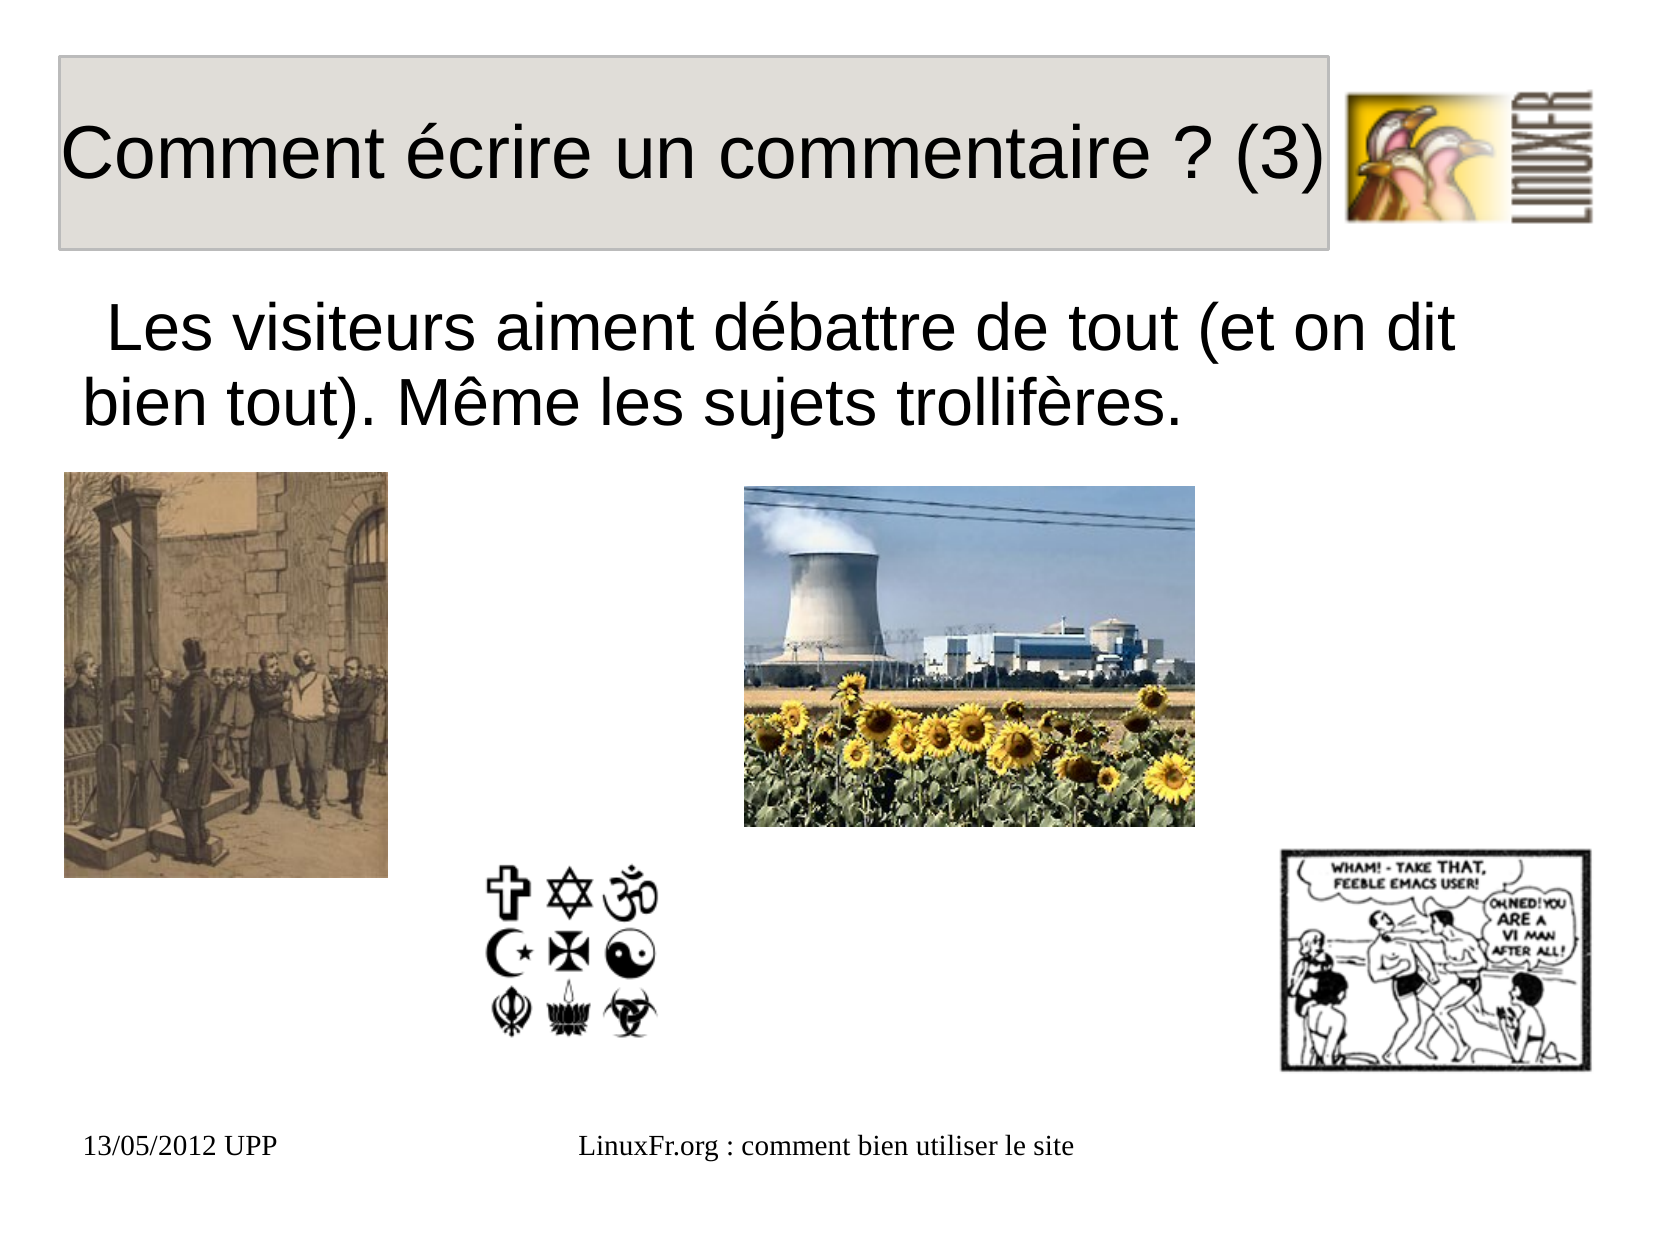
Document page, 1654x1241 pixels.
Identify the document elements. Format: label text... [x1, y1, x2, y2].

picture [64, 472, 388, 878]
picture [744, 486, 1195, 827]
picture [478, 856, 666, 1044]
title Comment écrire un commentaire ? (3) [59, 56, 1329, 250]
picture [1277, 846, 1595, 1075]
subtitle Les visiteurs aiment débattre de tout (et on dit bien tout). Même les sujets trollifères. [82, 290, 1571, 1094]
picture [1341, 88, 1601, 229]
